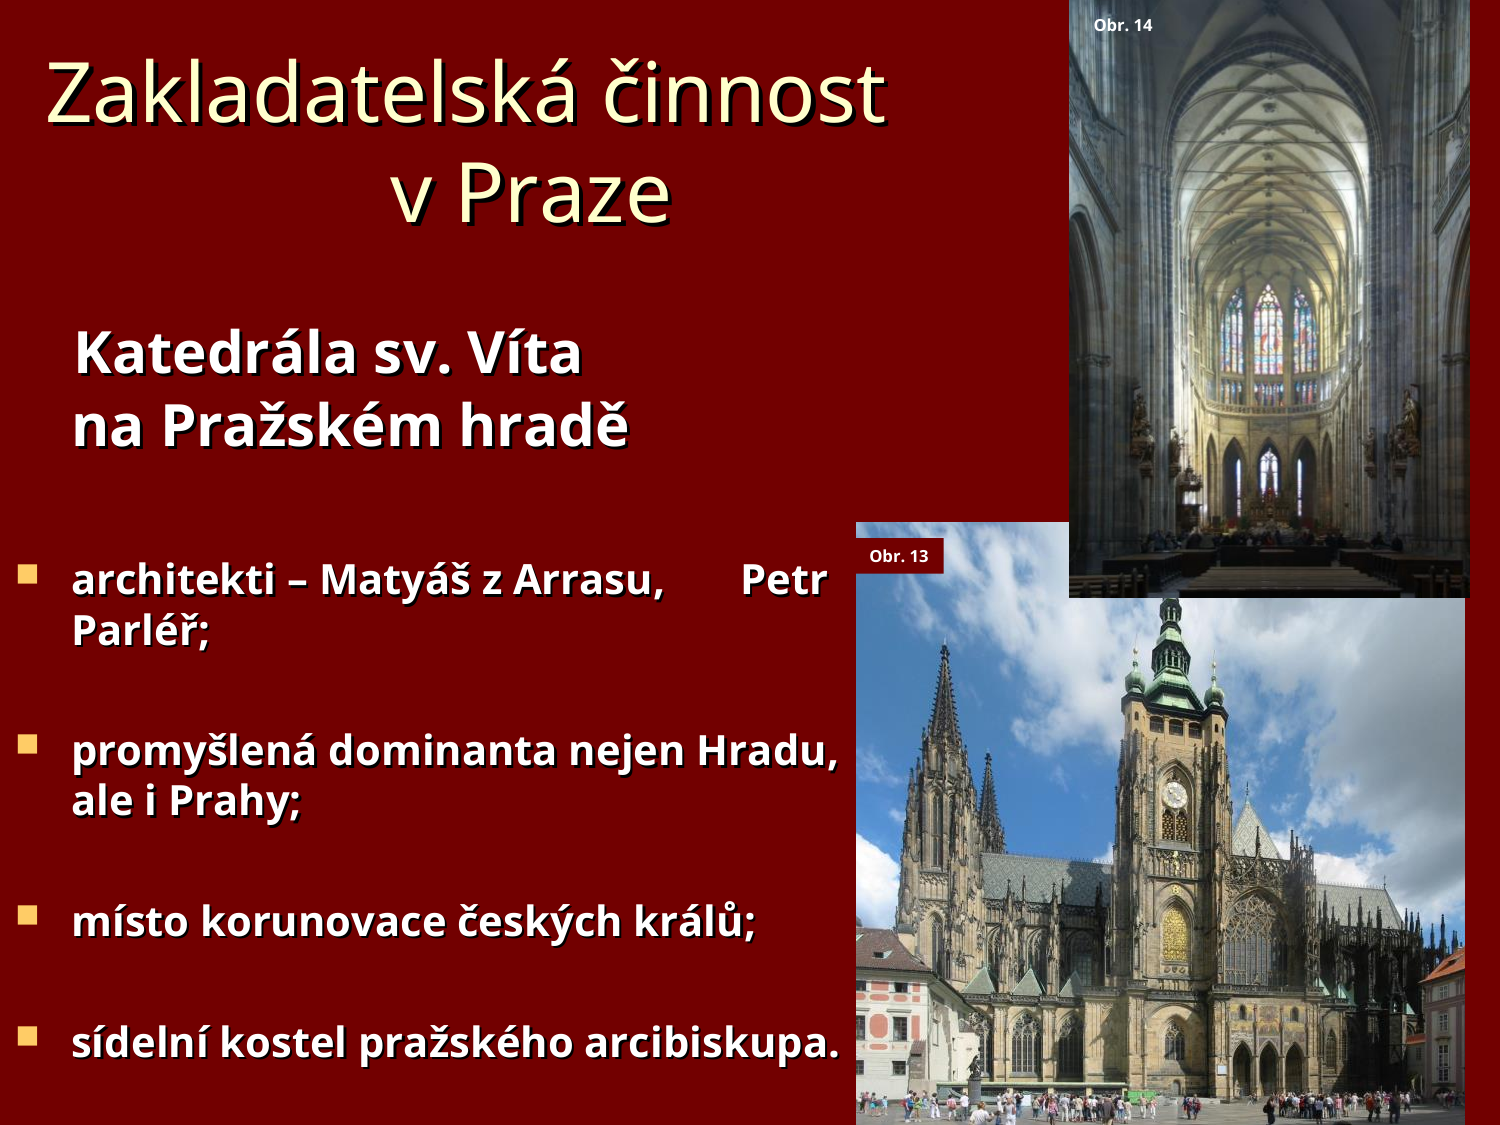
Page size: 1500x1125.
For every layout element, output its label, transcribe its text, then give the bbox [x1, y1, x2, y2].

title Zakladatelská činnost v Praze [17, 31, 1046, 247]
text_box Obr. 14 [1078, 6, 1168, 43]
text_box Obr. 13 [854, 538, 944, 574]
text_box [856, 0, 1470, 1125]
list Katedrála sv. Víta na Pražském hradě architekti – Matyáš z Arrasu, Petr Parléř; promyšlená dominanta nejen Hradu, ale i Prahy; místo korunovace českých králů; sídelní kostel pražského arcibiskupa. [0, 290, 857, 1125]
